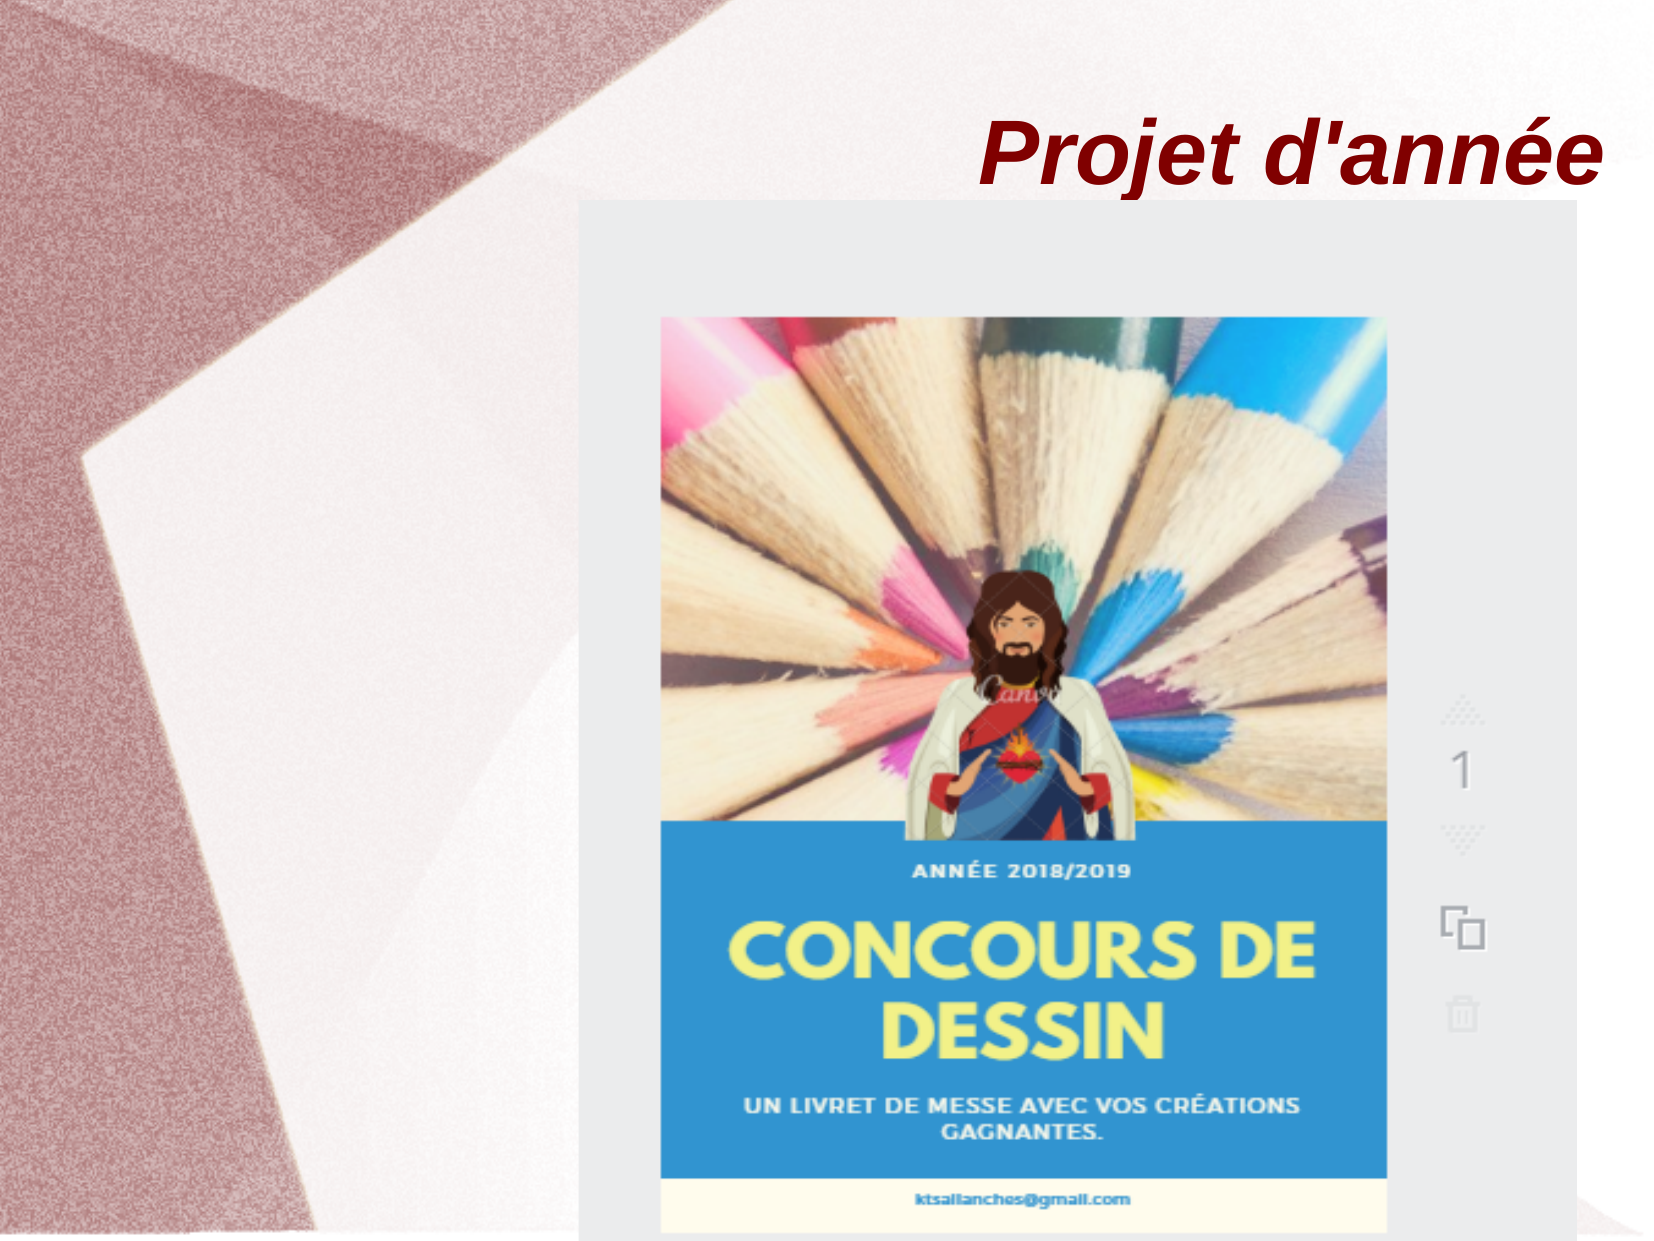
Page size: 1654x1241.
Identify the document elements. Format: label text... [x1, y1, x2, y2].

picture [0, 0, 1654, 1241]
title Projet d'année [596, 49, 1607, 257]
